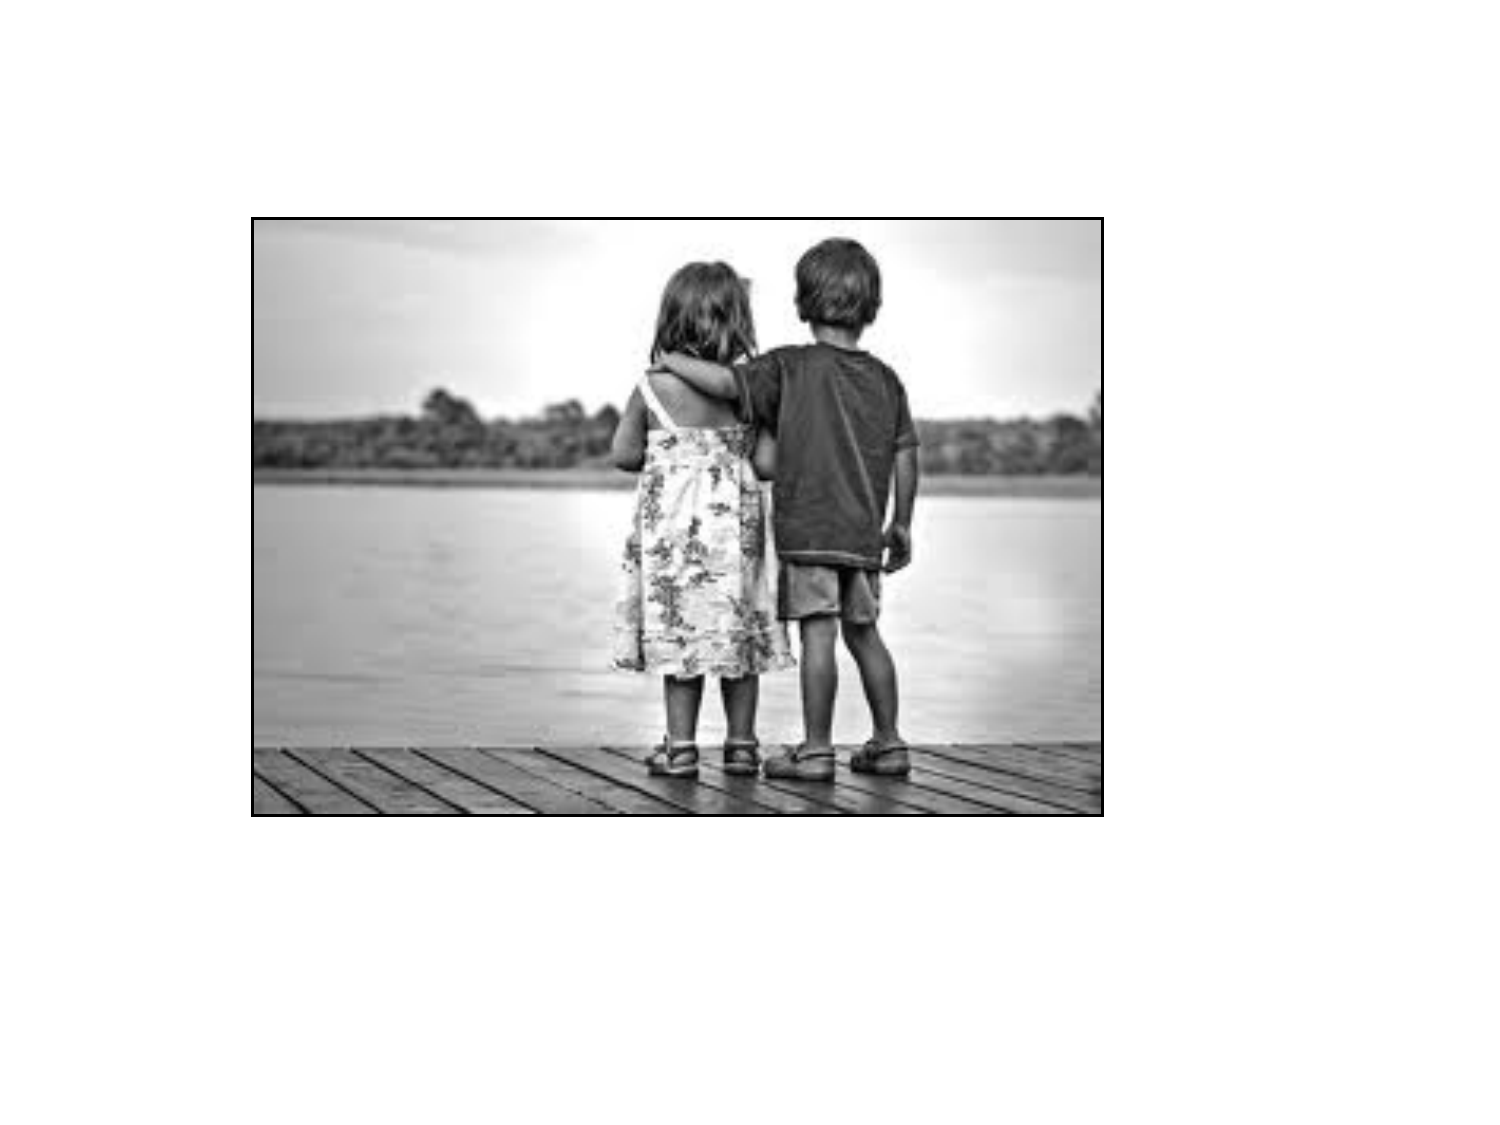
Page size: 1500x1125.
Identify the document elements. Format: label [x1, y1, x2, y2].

picture [253, 220, 1102, 815]
